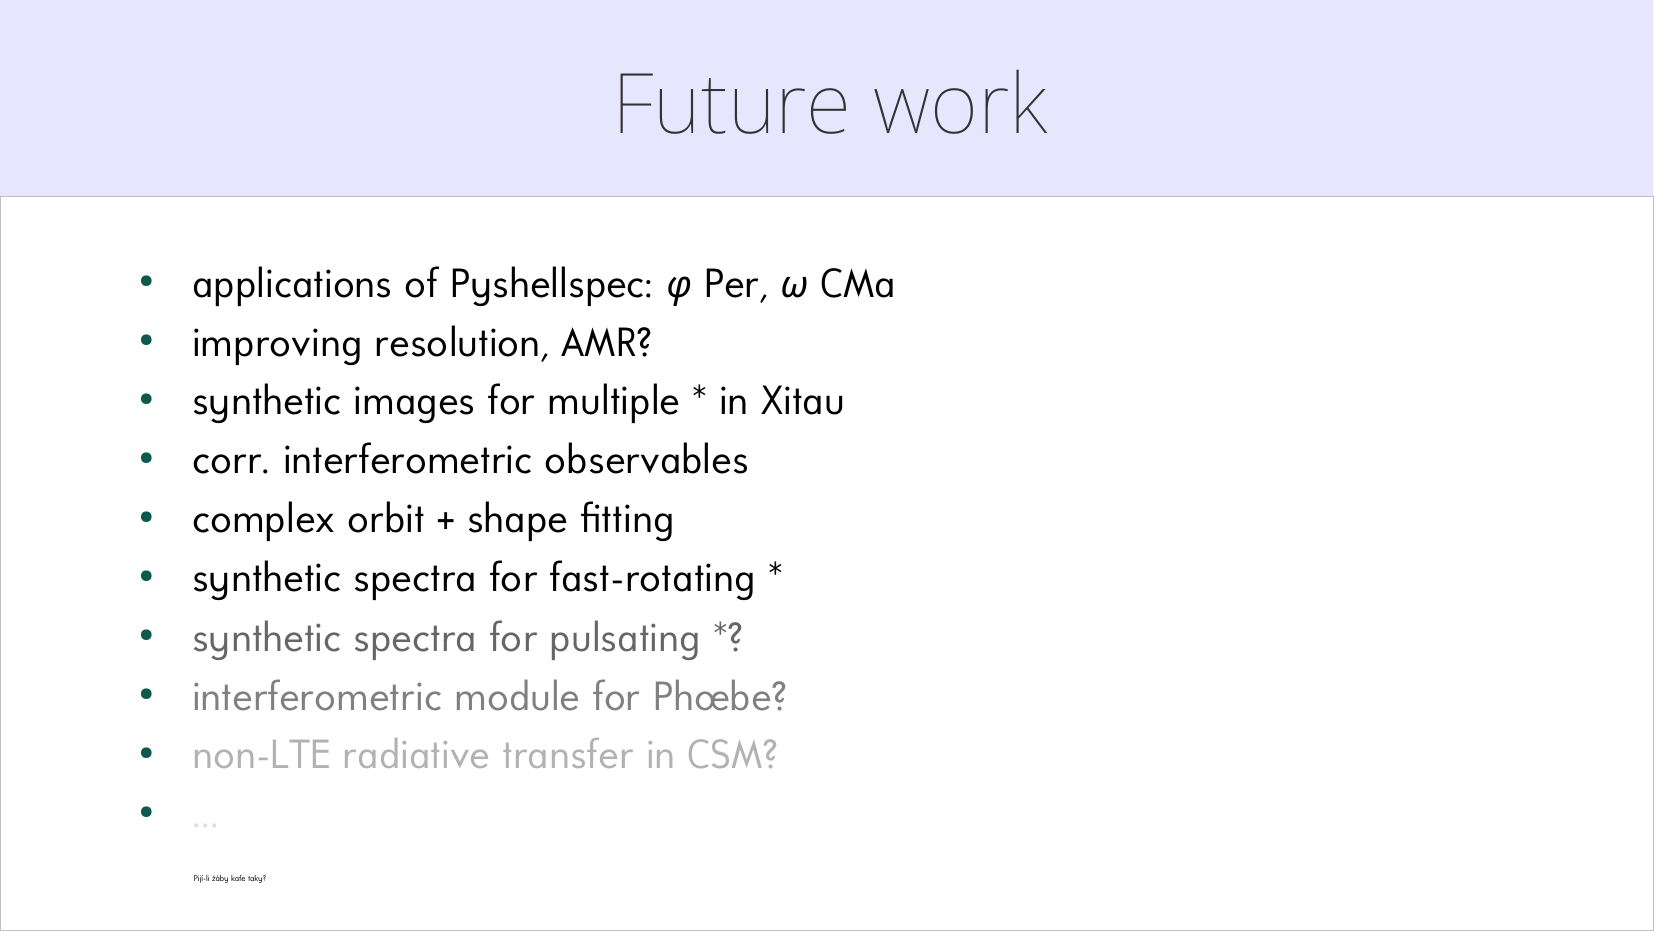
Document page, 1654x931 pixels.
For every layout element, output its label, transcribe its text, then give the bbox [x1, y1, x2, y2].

list applications of Pyshellspec: φ Per, ω CMa improving resolution, AMR? synthetic images for multiple * in Xitau corr. interferometric observables complex orbit + shape fitting synthetic spectra for fast-rotating * synthetic spectra for pulsating *? interferometric module for Phoebe? non-LTE radiative transfer in CSM? ... [121, 258, 1534, 838]
text_box Pijí-li žáby kafe taky? [179, 866, 282, 891]
title Future work [124, 23, 1537, 179]
